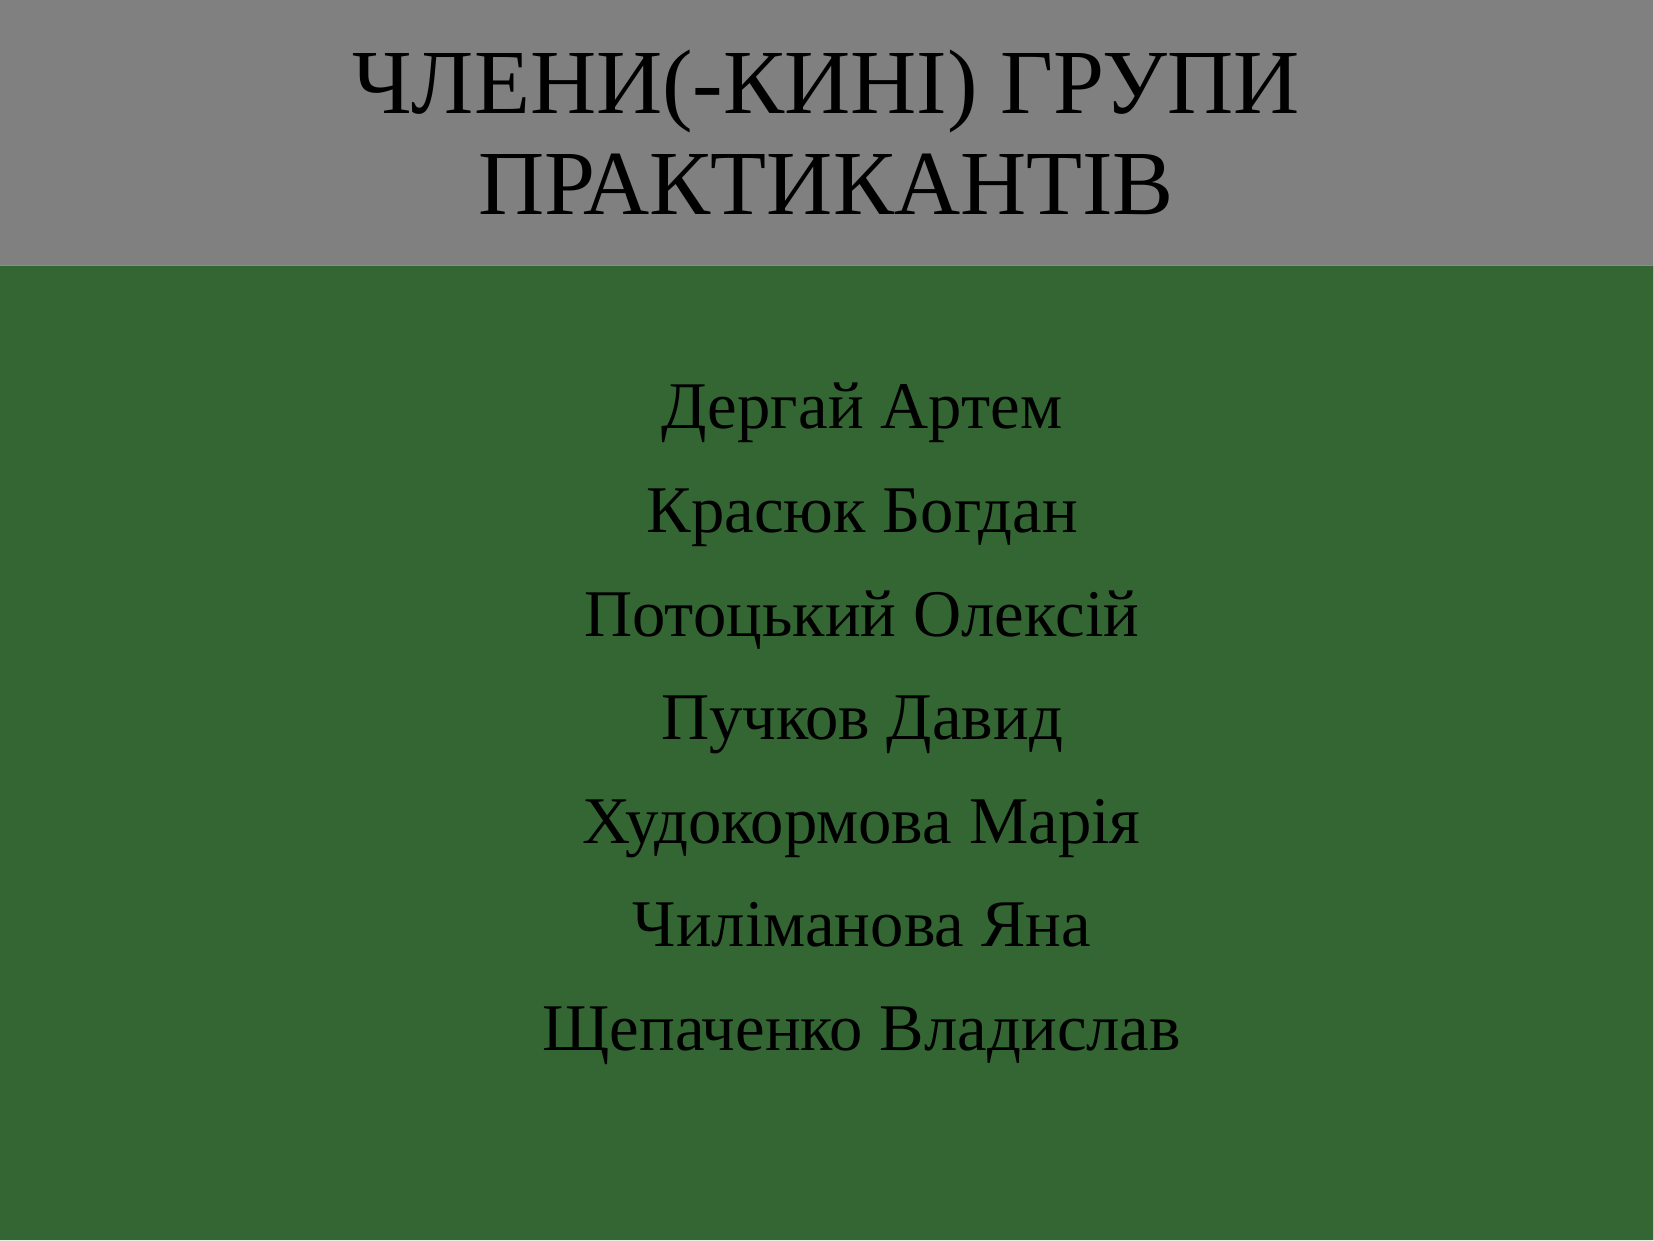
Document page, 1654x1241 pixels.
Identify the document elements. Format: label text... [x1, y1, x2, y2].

title ЧЛЕНИ(-КИНІ) ГРУПИ ПРАКТИКАНТІВ [0, 0, 1654, 265]
list Дергай Артем Красюк Богдан Потоцький Олексій Пучков Давид Худокормова Марія Чиліманова Яна Щепаченко Владислав [0, 265, 1654, 1241]
